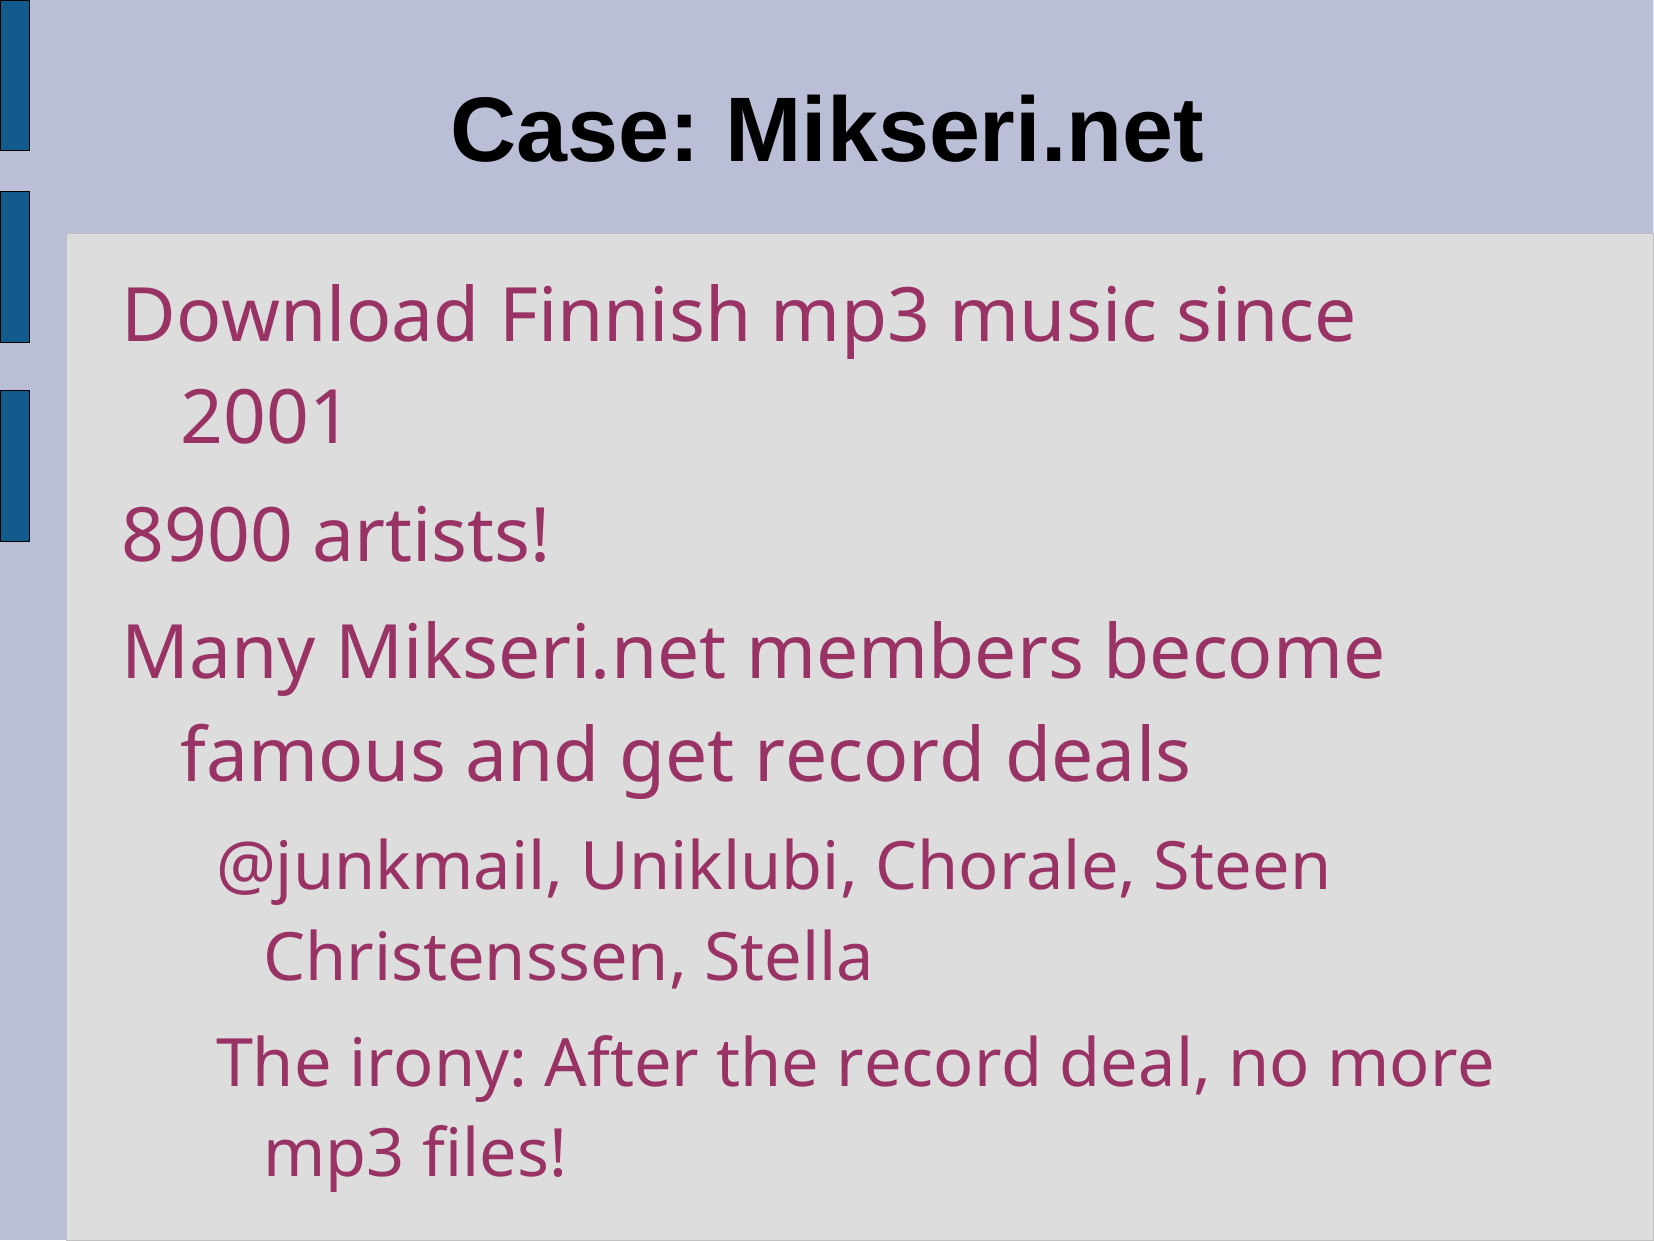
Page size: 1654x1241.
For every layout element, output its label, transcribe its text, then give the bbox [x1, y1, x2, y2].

list Download Finnish mp3 music since 2001 8900 artists! Many Mikseri.net members become famous and get record deals @junkmail, Uniklubi, Chorale, Steen Christenssen, Stella The irony: After the record deal, no more mp3 files! [121, 261, 1534, 1127]
title Case: Mikseri.net [121, 26, 1534, 234]
